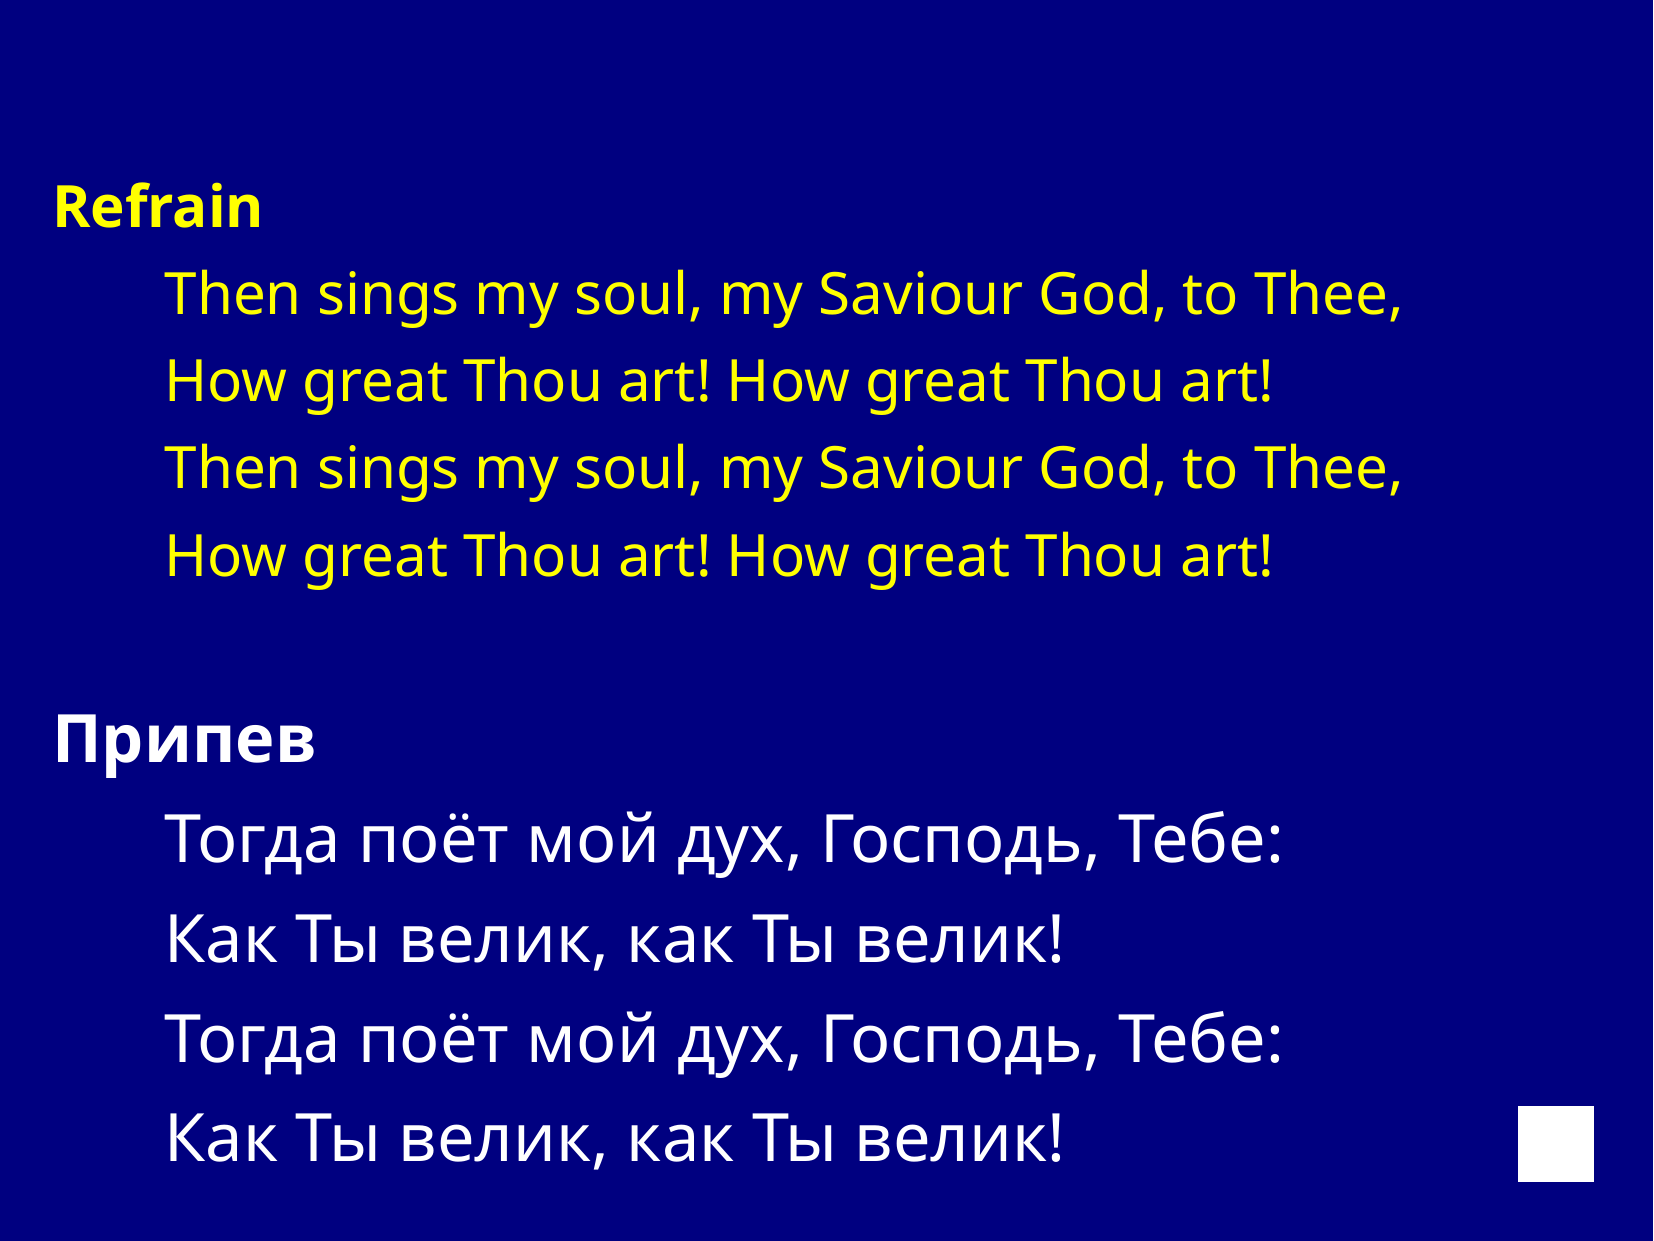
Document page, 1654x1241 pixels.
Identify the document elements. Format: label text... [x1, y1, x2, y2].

text_box Припев Тогда поёт мой дух, Господь, Тебе: Как Ты велик, как Ты велик! Тогда поёт мой дух, Господь, Тебе: Как Ты велик, как Ты велик! [37, 675, 1653, 1163]
text_box [1518, 1163, 1594, 1182]
text_box Refrain Then sings my soul, my Saviour God, to Thee, How great Thou art! How great Thou art! Then sings my soul, my Saviour God, to Thee, How great Thou art! How great Thou art! [37, 150, 1653, 638]
